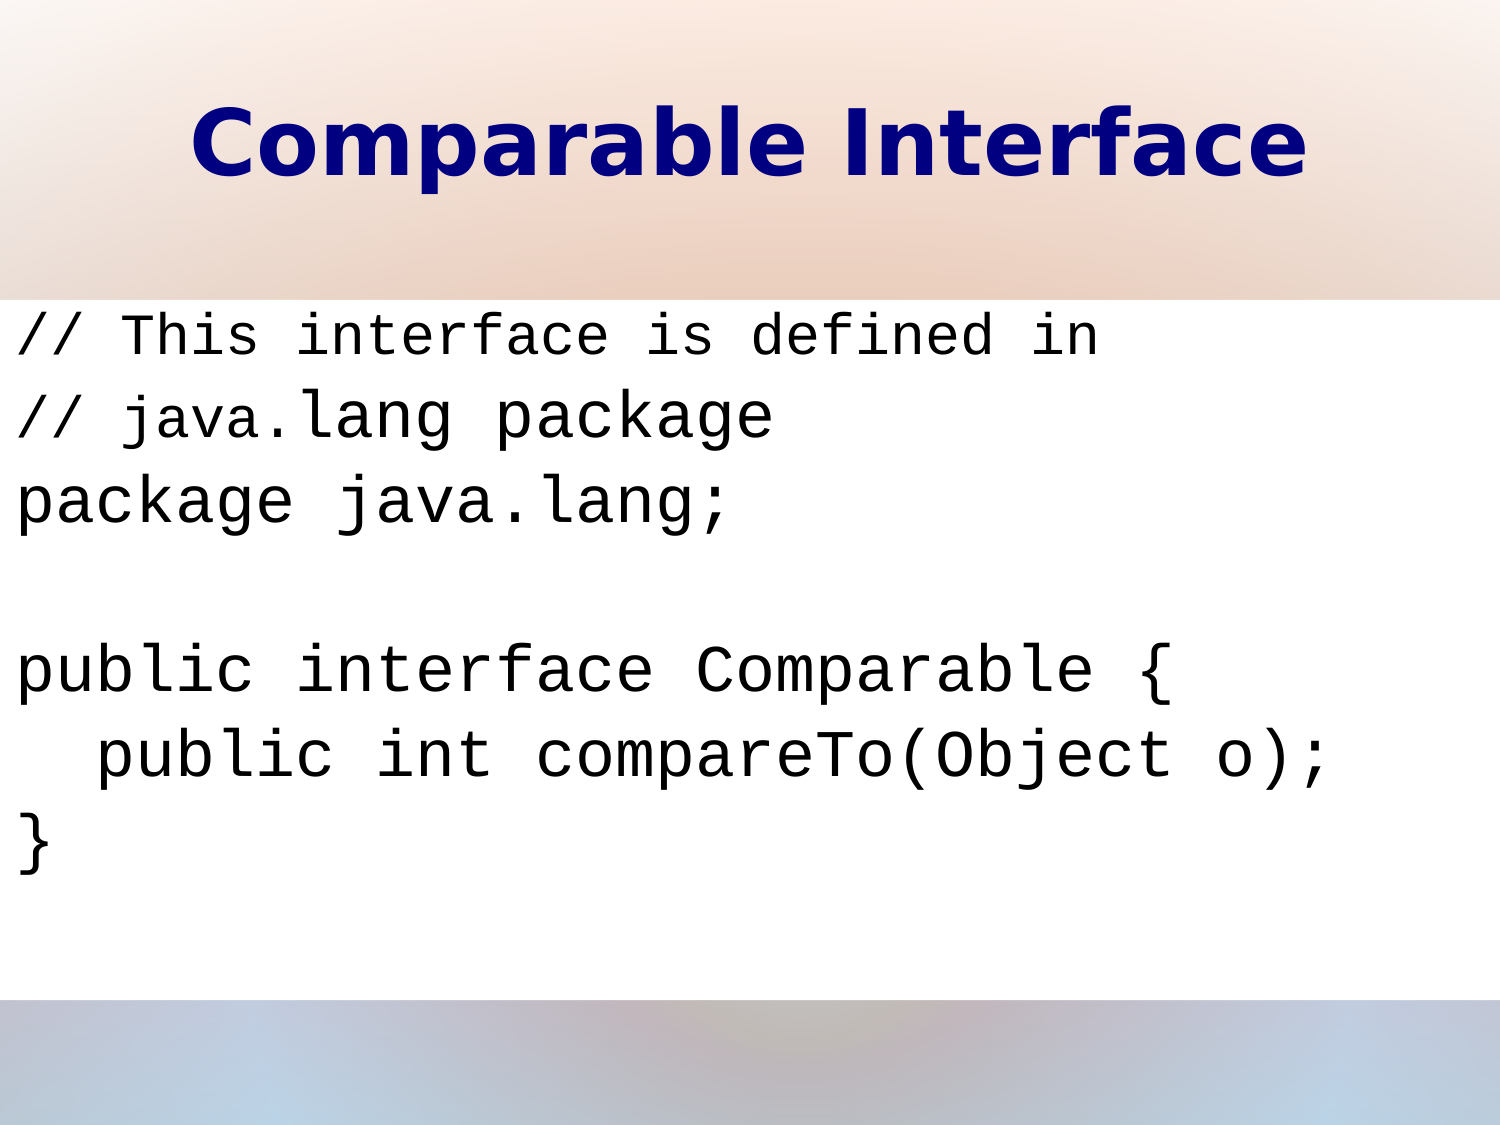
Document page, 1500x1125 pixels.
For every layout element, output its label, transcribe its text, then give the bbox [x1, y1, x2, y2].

picture [0, 0, 1500, 299]
title Comparable Interface [75, 50, 1425, 238]
list // This interface is defined in // java.lang package package java.lang; public interface Comparable { public int compareTo(Object o); } [0, 299, 1500, 1001]
picture [0, 1001, 1500, 1125]
